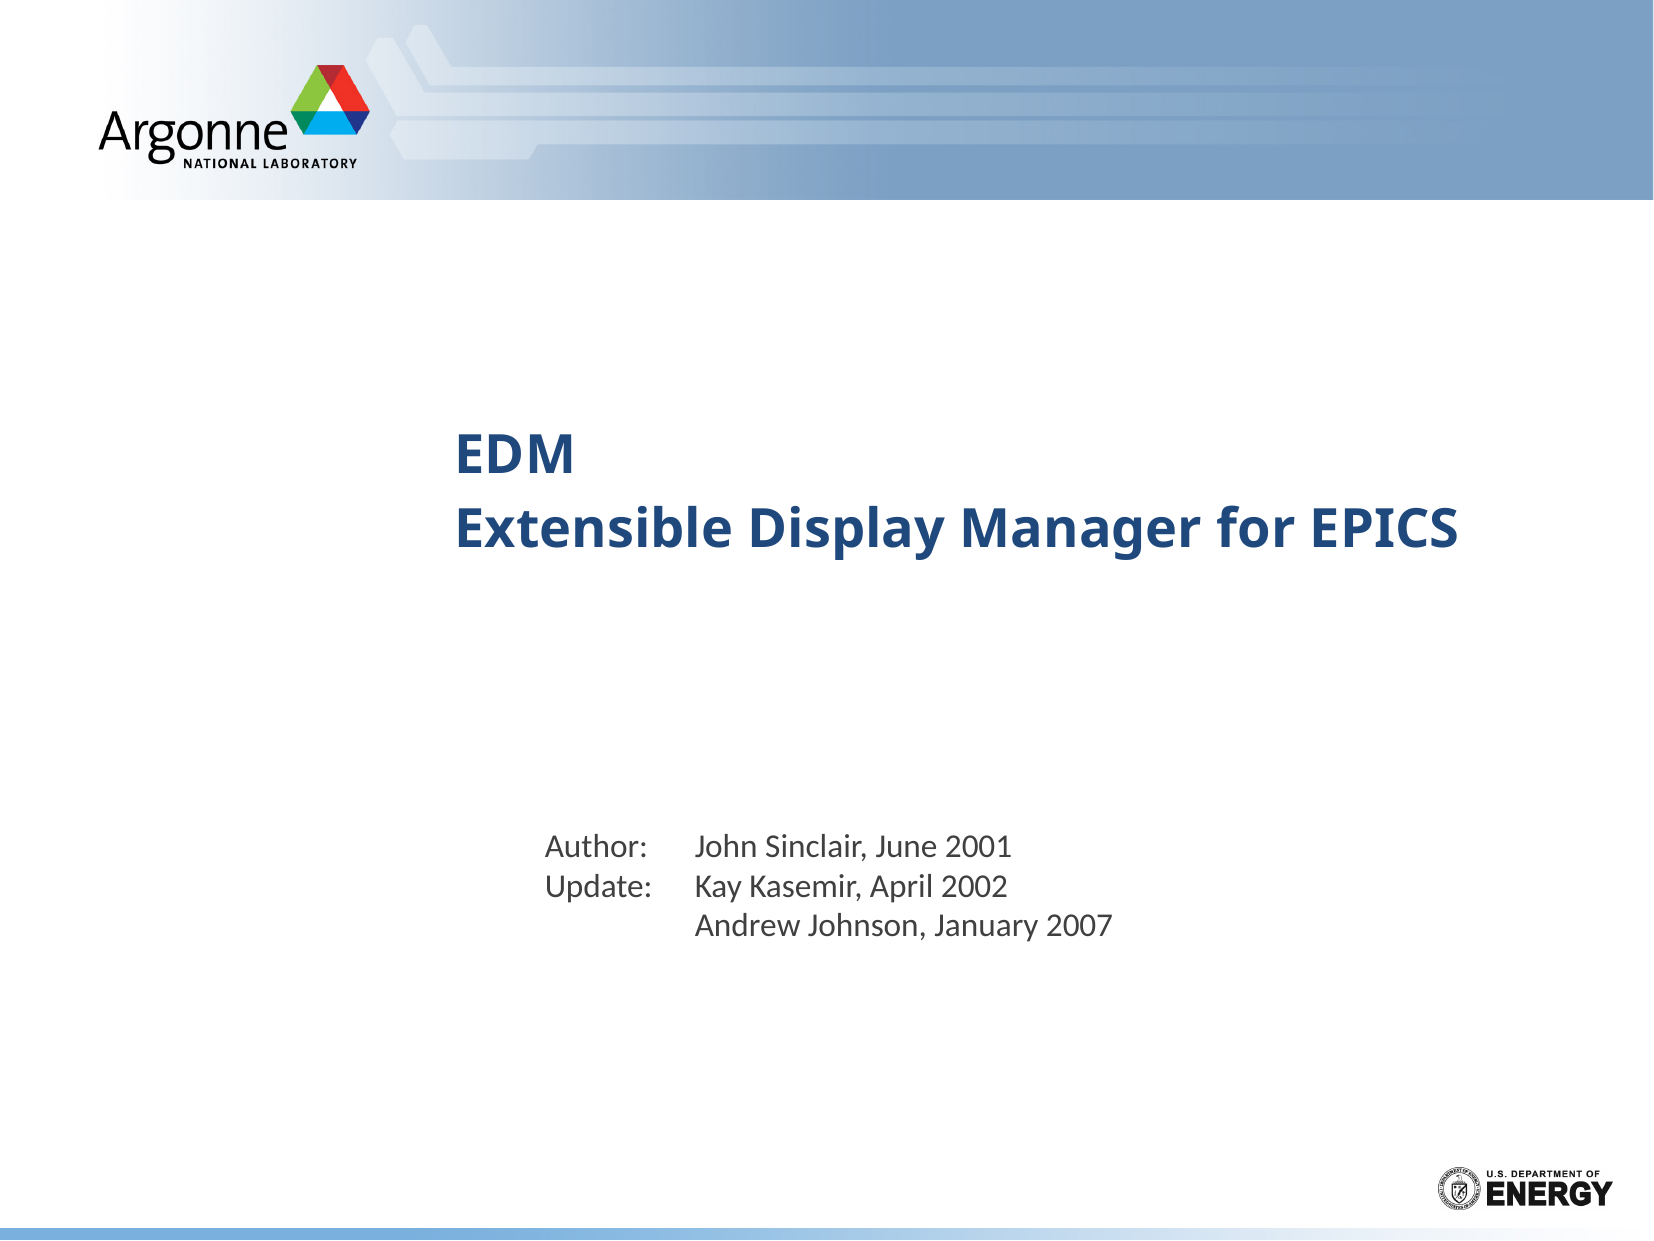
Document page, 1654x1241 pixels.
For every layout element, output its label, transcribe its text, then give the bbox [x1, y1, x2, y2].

picture [0, 1228, 1654, 1240]
title EDM Extensible Display Manager for EPICS [454, 406, 1613, 572]
picture [0, 0, 1654, 201]
picture [1438, 1167, 1613, 1210]
subtitle Author: John Sinclair, June 2001 Update: Kay Kasemir, April 2002 Andrew Johnson, January 2007 [454, 730, 1613, 1048]
